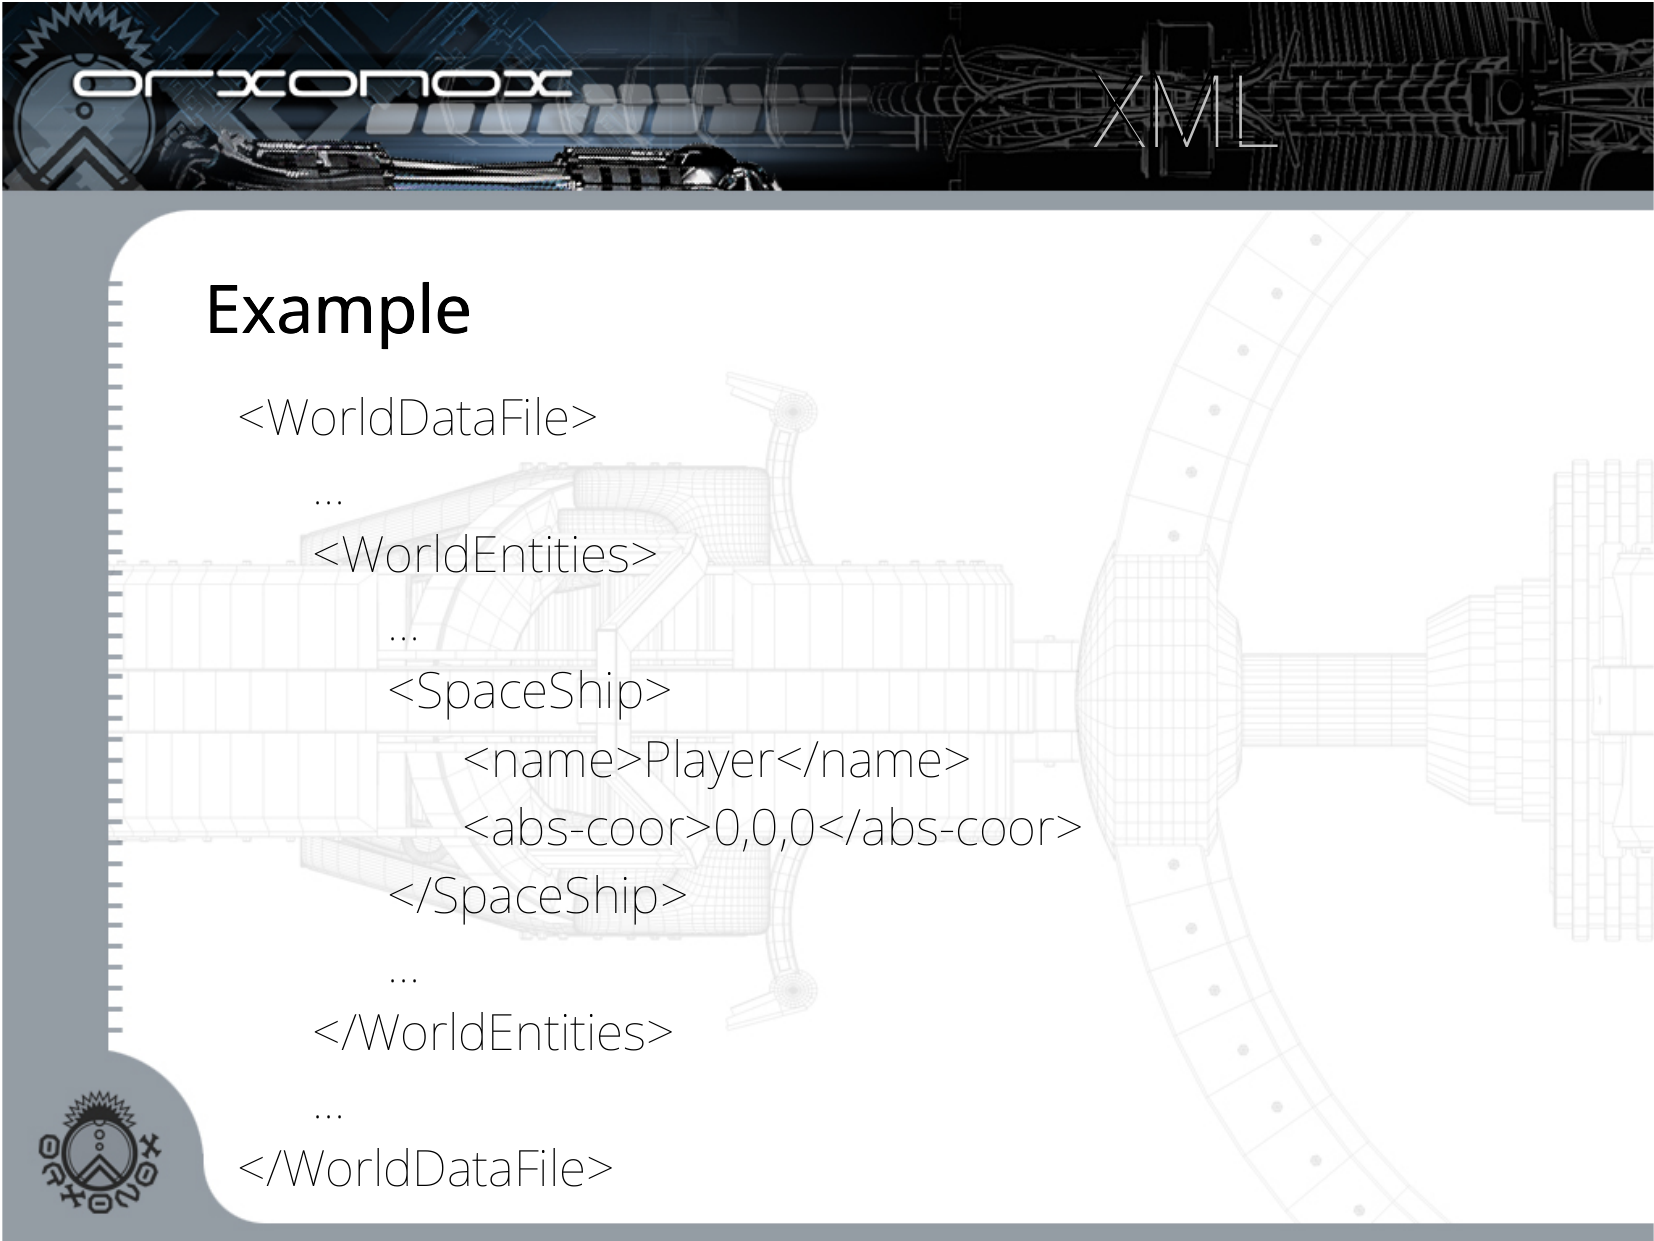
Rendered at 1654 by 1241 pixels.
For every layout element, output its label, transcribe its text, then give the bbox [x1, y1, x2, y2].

text_box Example [204, 261, 658, 330]
text_box XML [1038, 26, 1388, 151]
text_box <WorldDataFile> ... <WorldEntities> ... <SpaceShip> <name>Player</name> <abs-coor>0,0,0</abs-coor> </SpaceShip> ... </WorldEntities> ... </WorldDataFile> [187, 375, 1313, 1039]
picture [2, 2, 1654, 1241]
